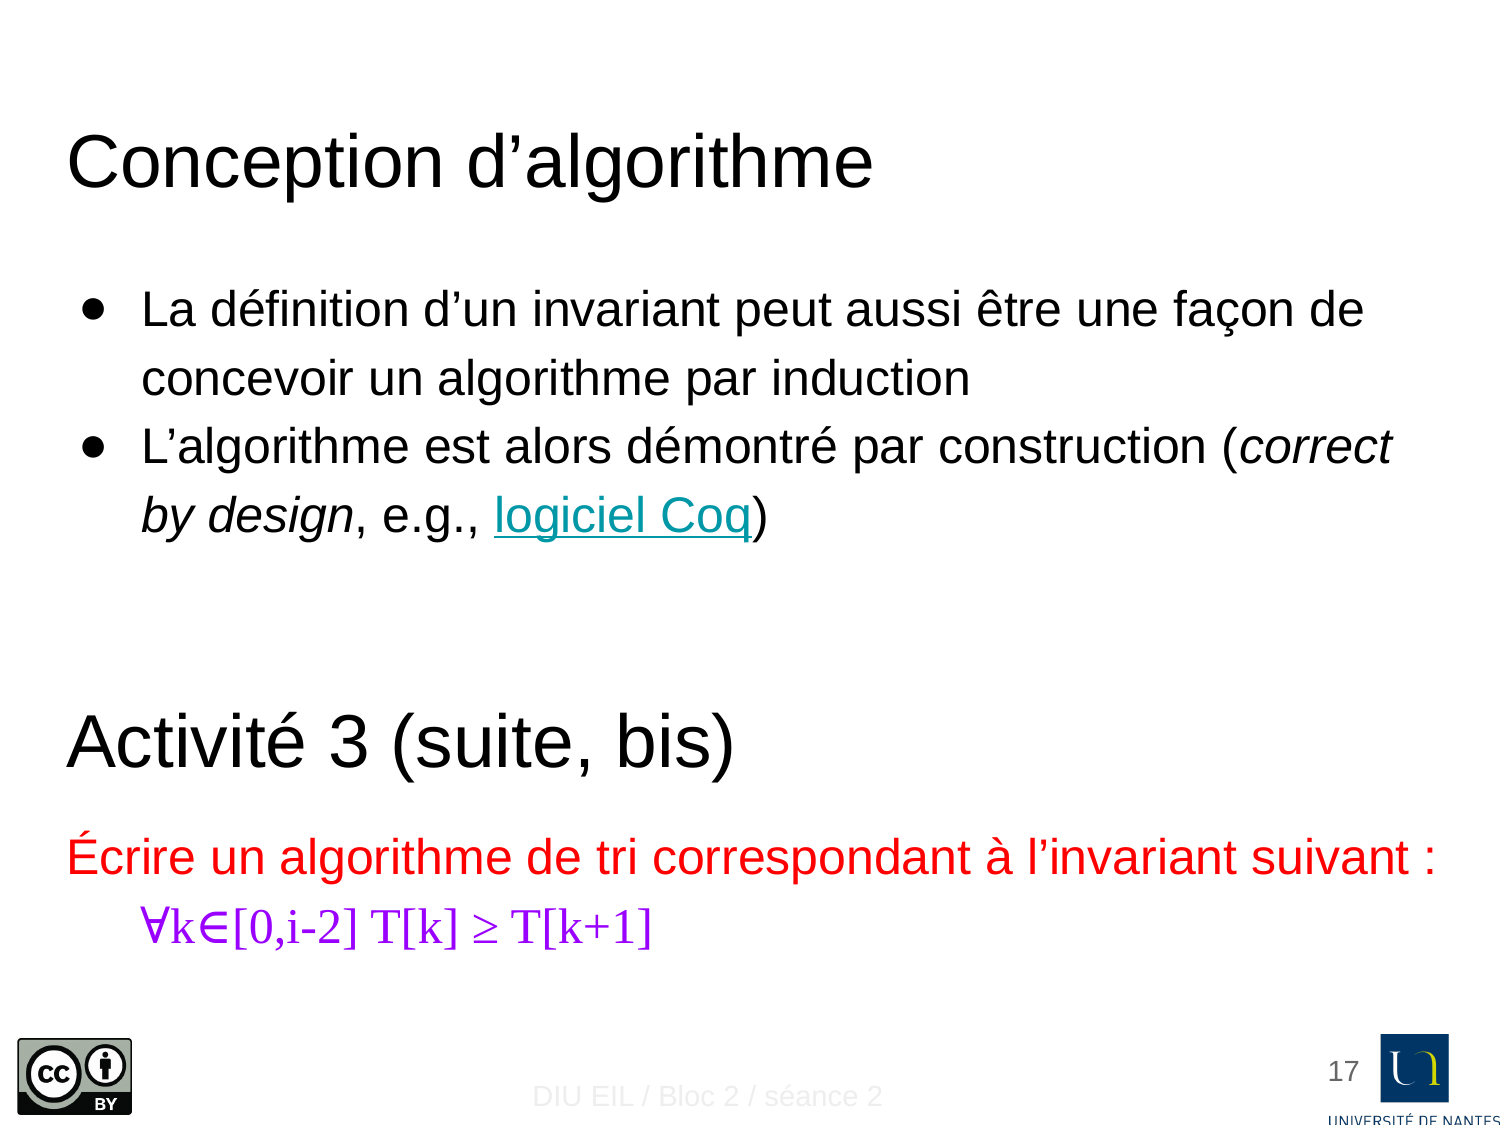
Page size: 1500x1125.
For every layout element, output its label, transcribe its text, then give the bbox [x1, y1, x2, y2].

slide_number <numéro> [1284, 1038, 1375, 1102]
picture [1329, 1034, 1500, 1125]
picture [17, 1038, 132, 1115]
title Conception d’algorithme [51, 97, 1449, 223]
list La définition d’un invariant peut aussi être une façon de concevoir un algorithme par induction L’algorithme est alors démontré par construction (correct by design, e.g., logiciel Coq) Activité 3 (suite, bis) Écrire un algorithme de tri correspondant à l’invariant suivant : ∀k∈[0,i-2] T[k] ≥ T[k+1] [51, 252, 1462, 1064]
